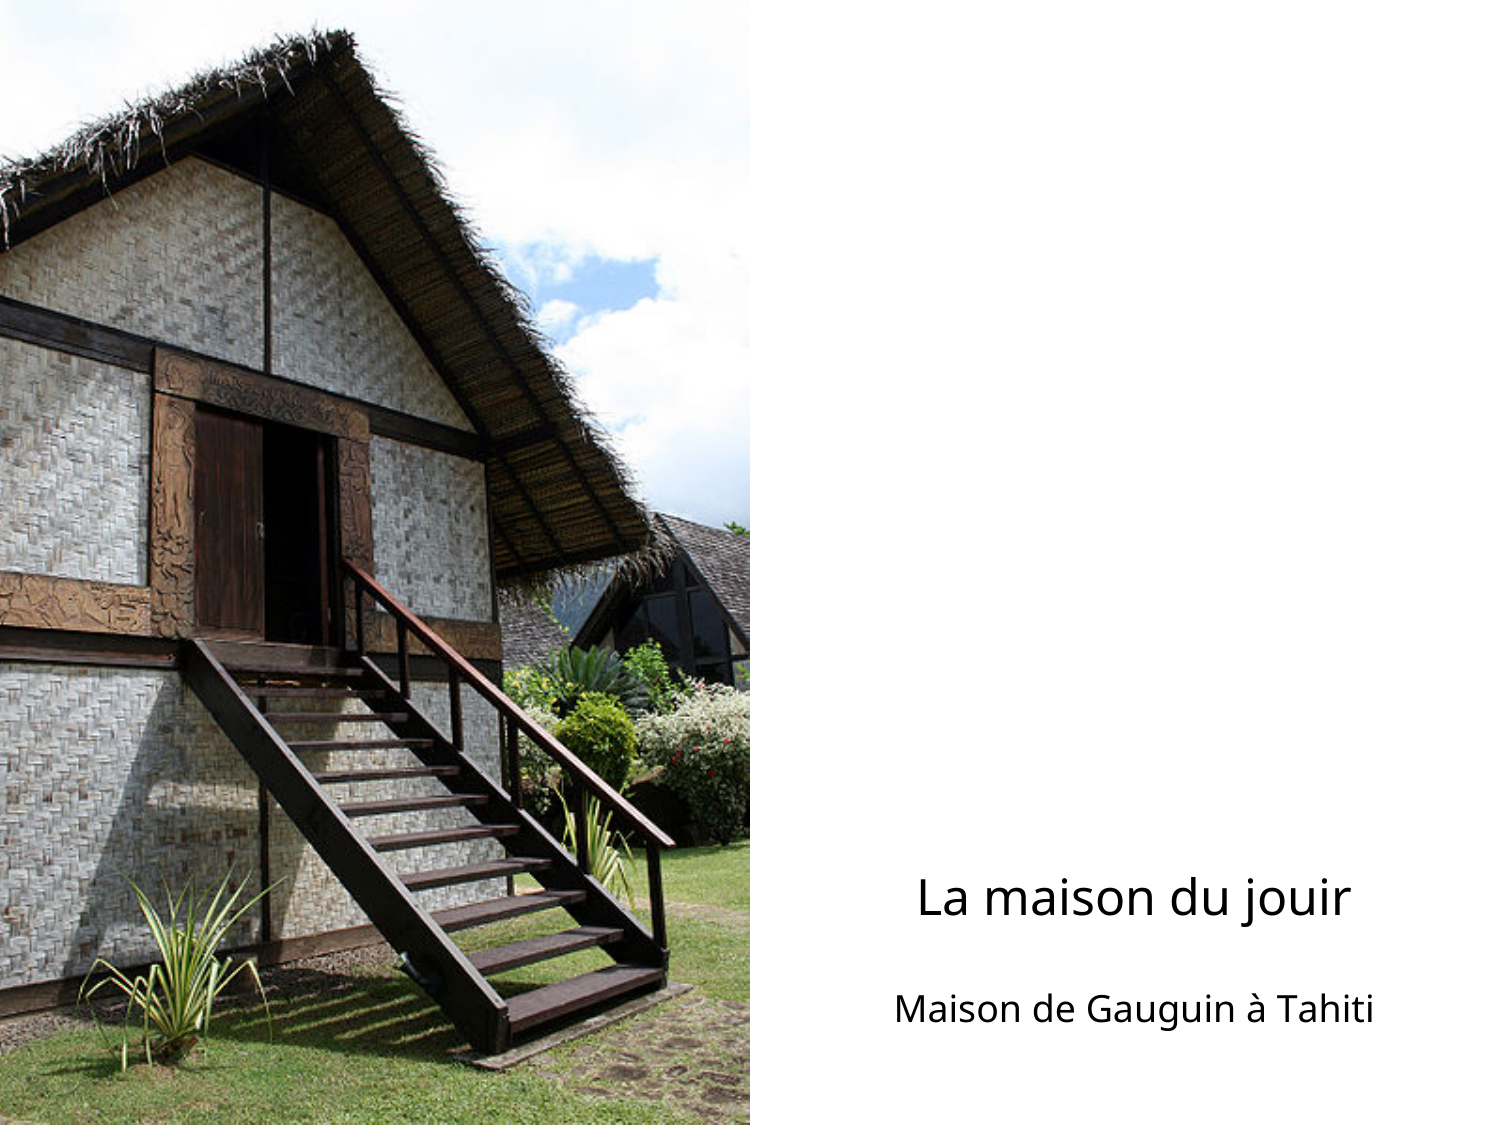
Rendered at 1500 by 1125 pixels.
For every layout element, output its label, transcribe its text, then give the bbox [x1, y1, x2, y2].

text_box La maison du jouir Maison de Gauguin à Tahiti [878, 857, 1391, 1039]
picture [0, 0, 750, 1125]
